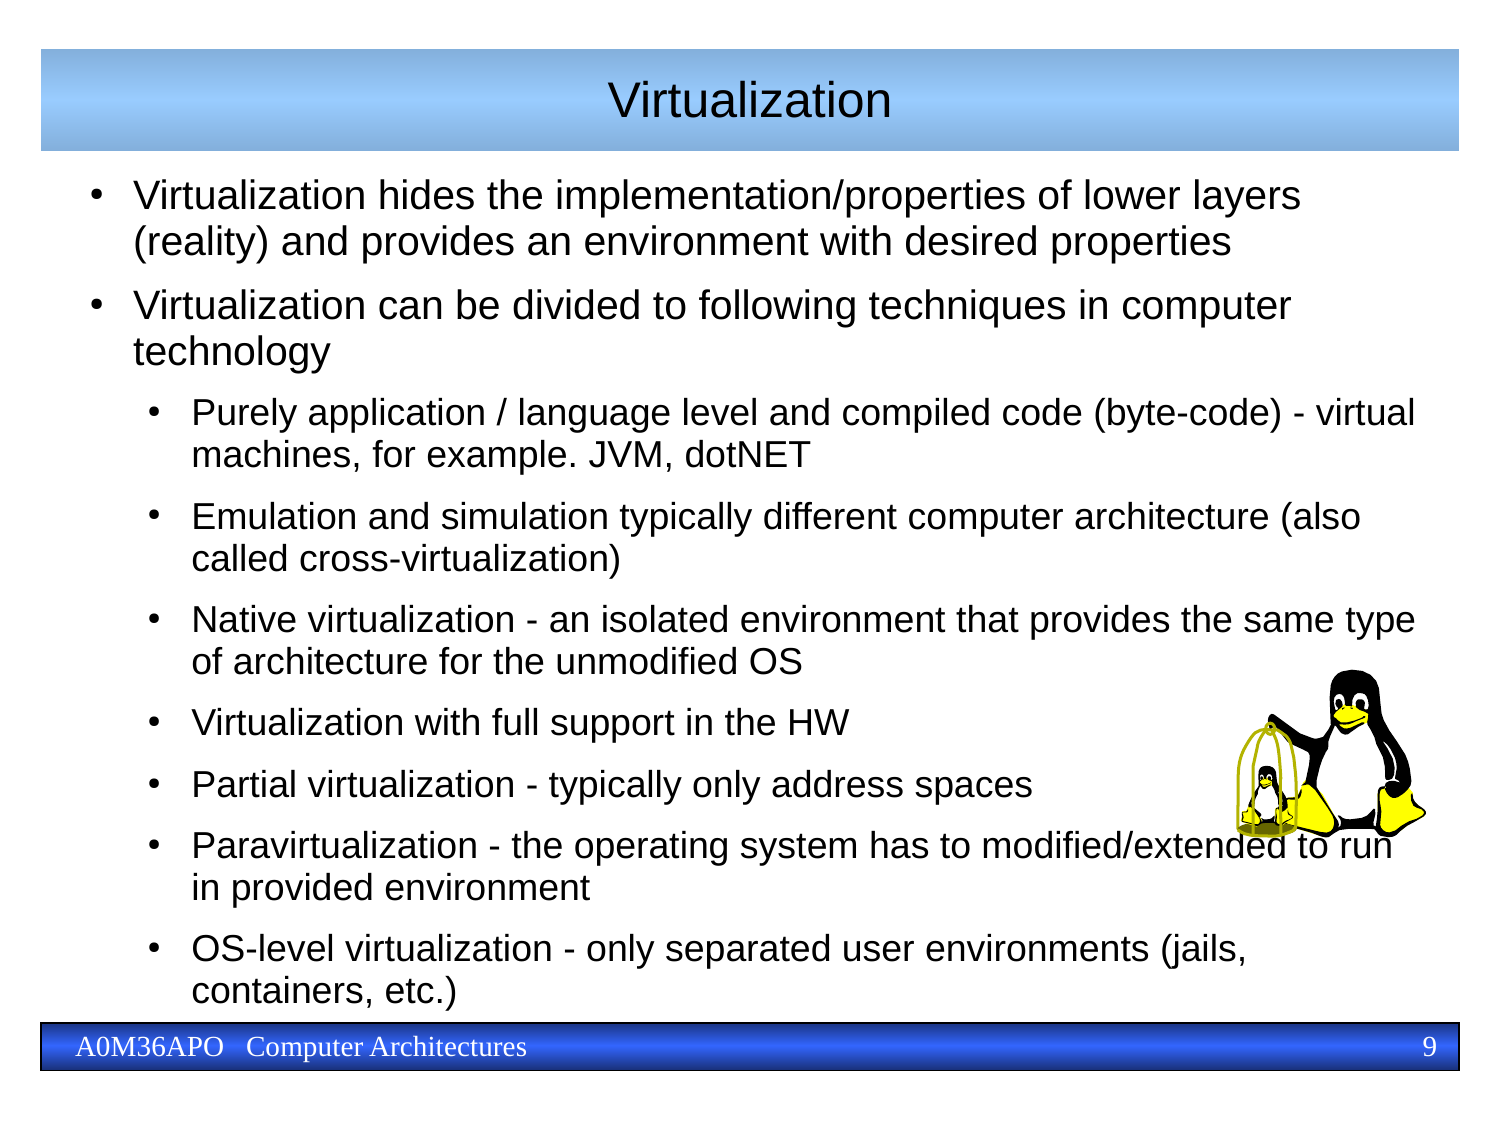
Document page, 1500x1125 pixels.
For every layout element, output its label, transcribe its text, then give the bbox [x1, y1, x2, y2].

text_box [1267, 669, 1426, 838]
text_box [1282, 736, 1288, 743]
text_box [1255, 765, 1279, 834]
title Virtualization [41, 49, 1459, 151]
text_box [1283, 792, 1294, 832]
list Virtualization hides the implementation/properties of lower layers (reality) and provides an environment with desired properties Virtualization can be divided to following techniques in computer technology Purely application / language level and compiled code (byte-code) - virtual machines, for example. JVM, dotNET Emulation and simulation typically different computer architecture (also called cross-virtualization) Native virtualization - an isolated environment that provides the same type of architecture for the unmodified OS Virtualization with full support in the HW Partial virtualization - typically only address spaces Paravirtualization - the operating system has to modified/extended to run in provided environment OS-level virtualization - only separated user environments (jails, containers, etc.) [75, 172, 1426, 1013]
text_box [1237, 798, 1251, 833]
